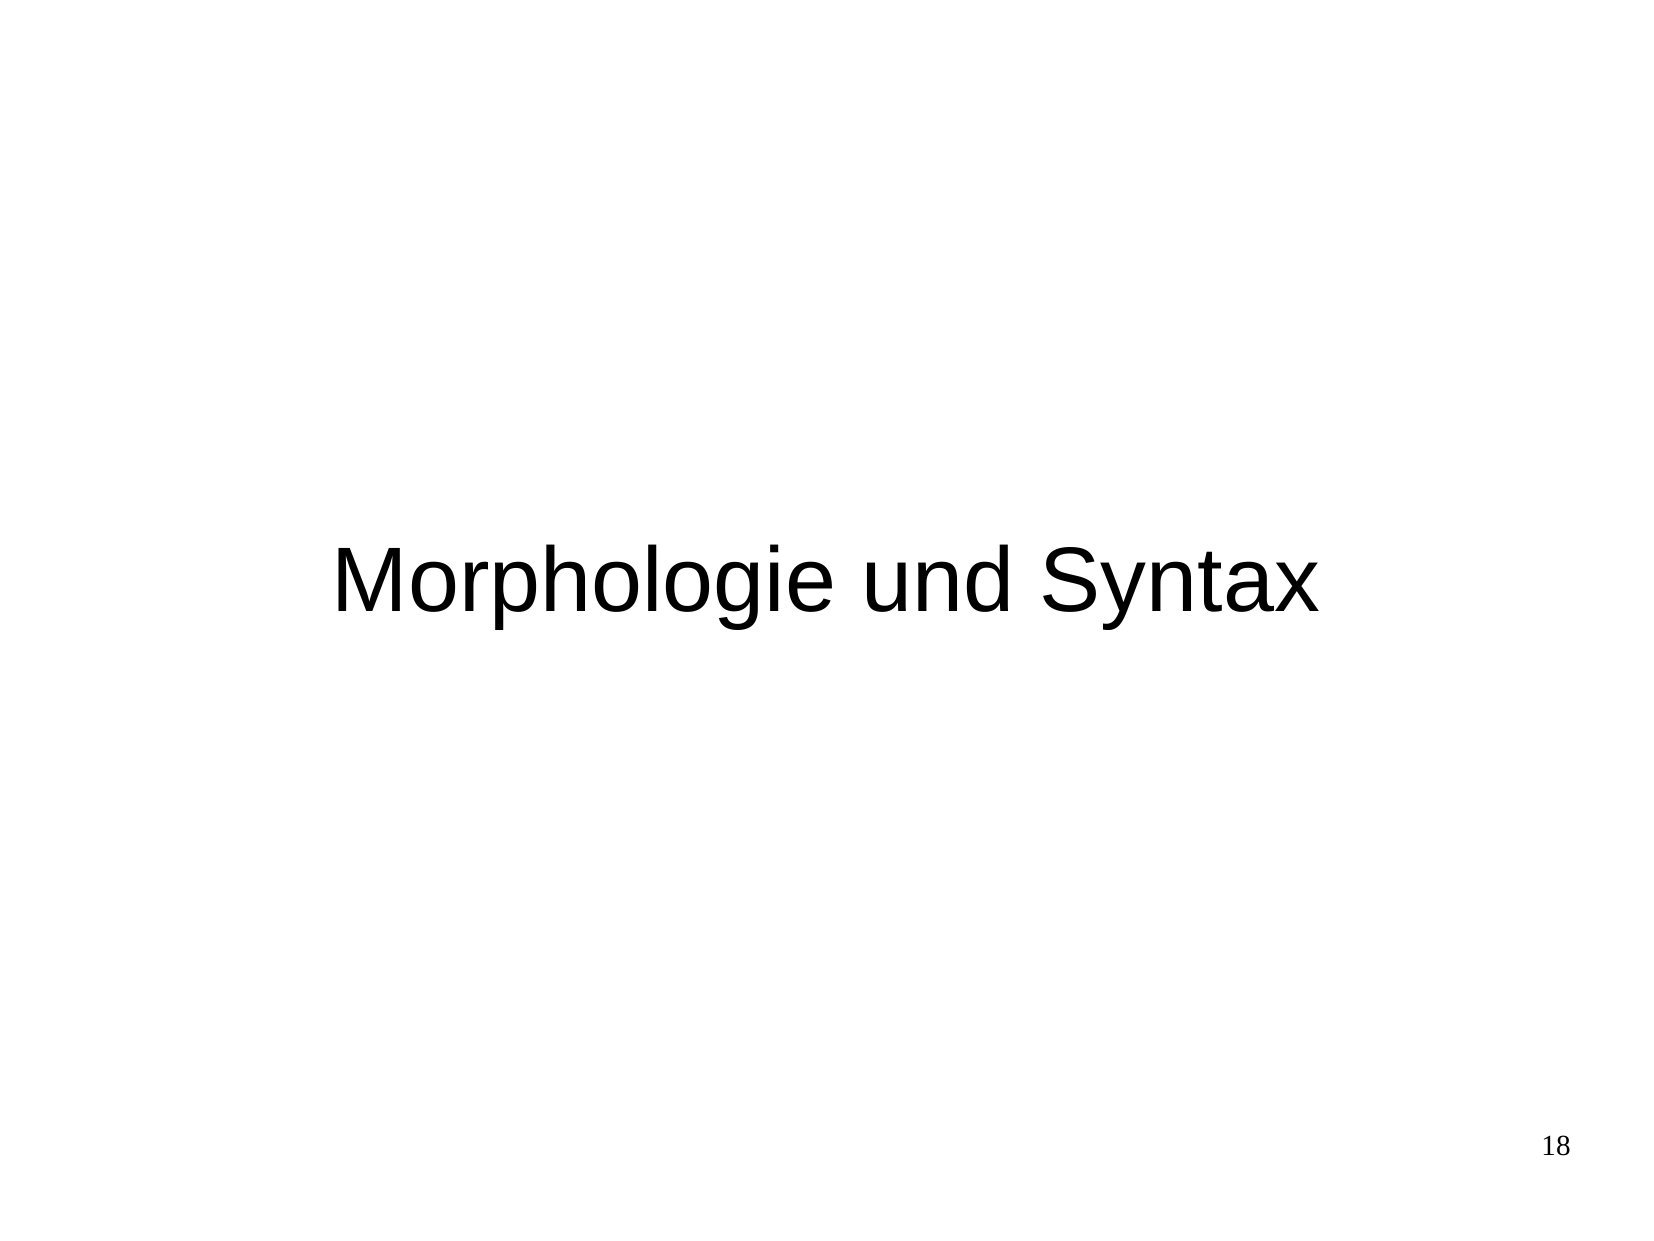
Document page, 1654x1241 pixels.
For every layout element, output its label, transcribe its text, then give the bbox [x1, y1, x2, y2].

subtitle Morphologie und Syntax [82, 59, 1571, 1102]
